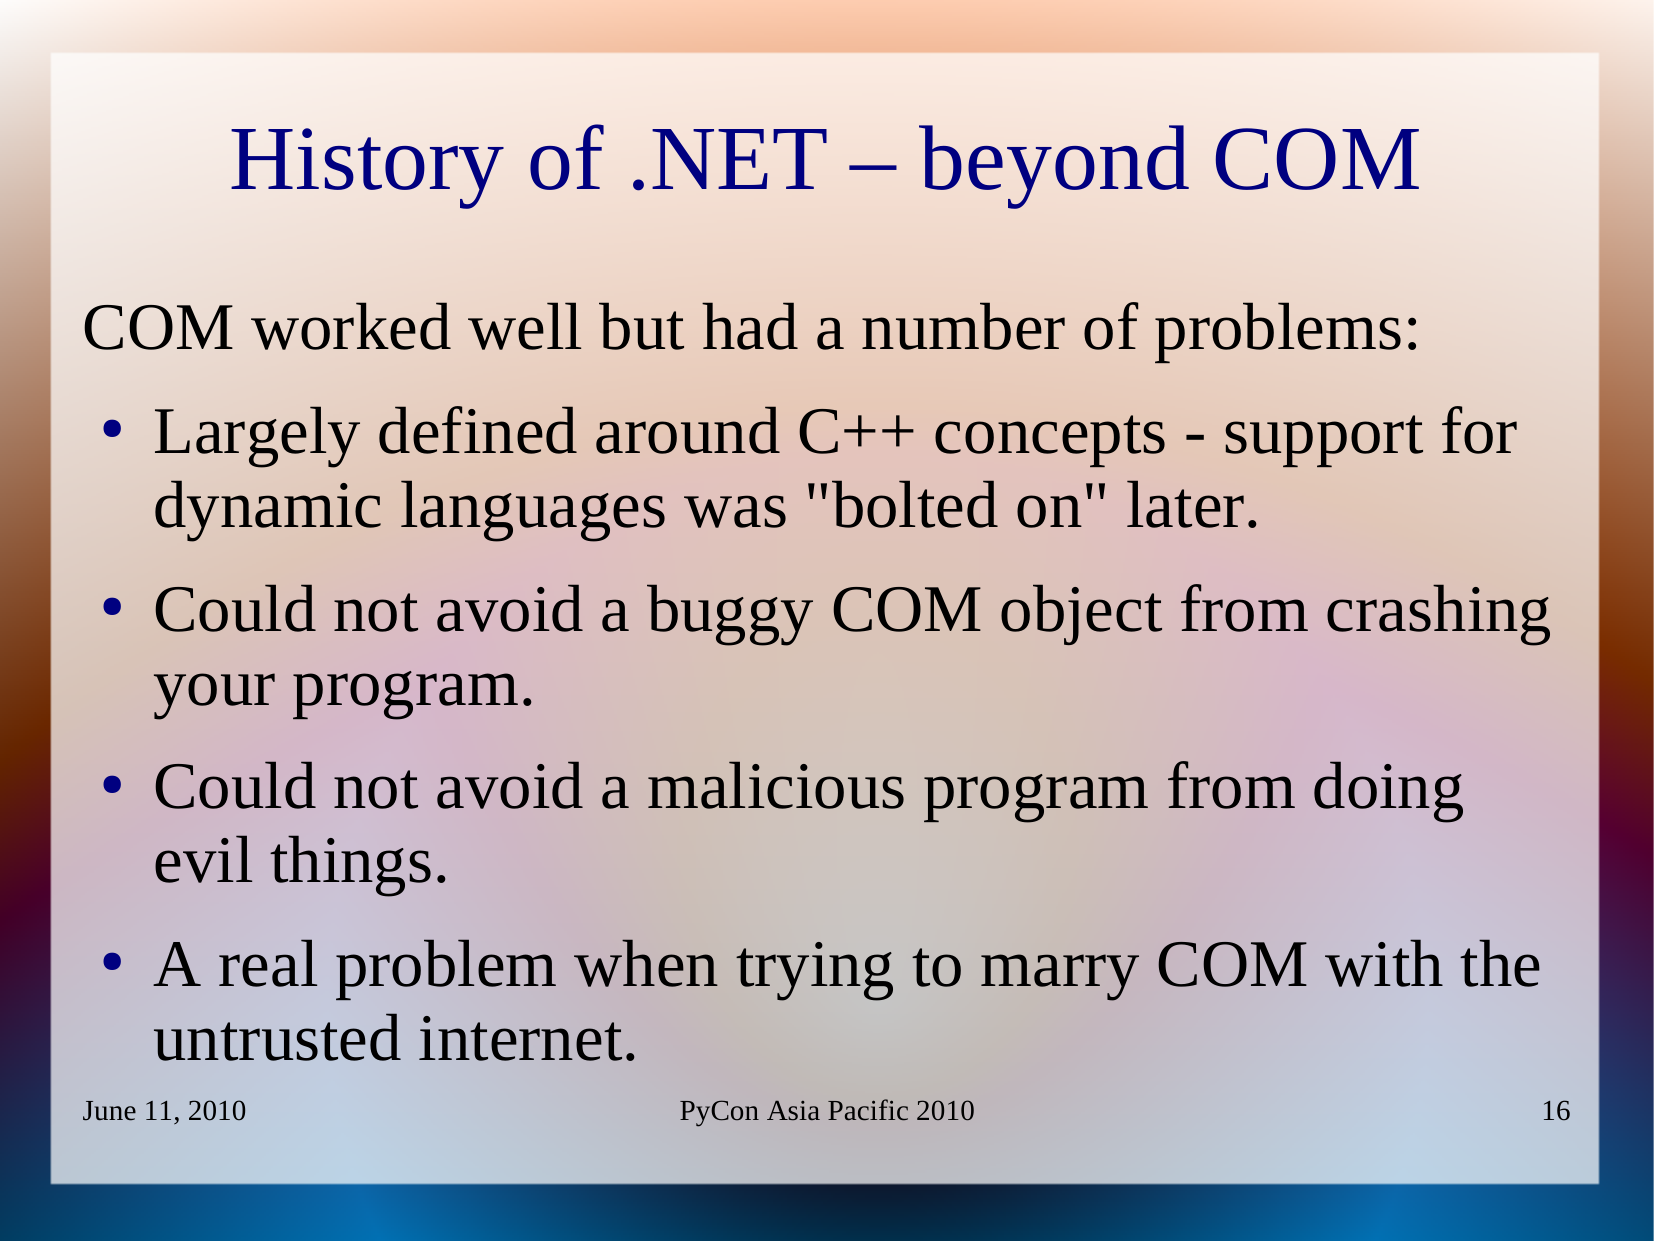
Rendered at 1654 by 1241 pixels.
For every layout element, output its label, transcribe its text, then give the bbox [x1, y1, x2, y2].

title History of .NET – beyond COM [82, 62, 1571, 256]
picture [0, 0, 1654, 1241]
list COM worked well but had a number of problems: Largely defined around C++ concepts - support for dynamic languages was "bolted on" later. Could not avoid a buggy COM object from crashing your program. Could not avoid a malicious program from doing evil things. A real problem when trying to marry COM with the untrusted internet. [82, 290, 1571, 1075]
